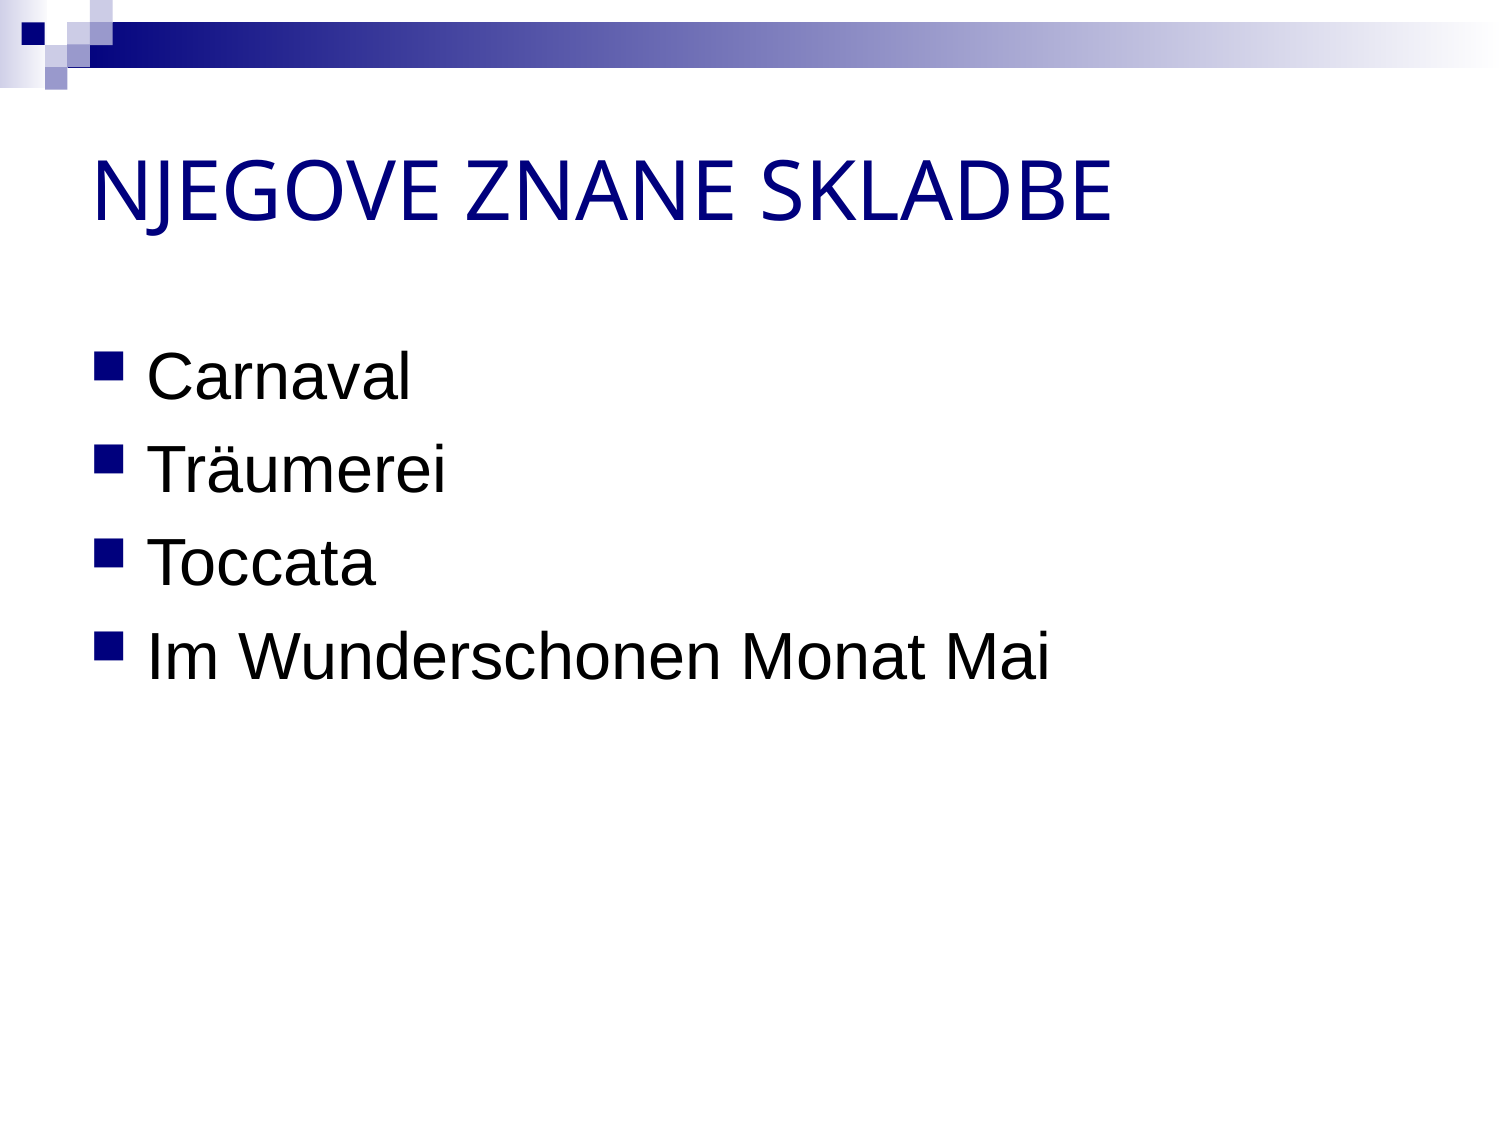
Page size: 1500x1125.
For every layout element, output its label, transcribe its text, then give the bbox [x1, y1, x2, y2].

title NJEGOVE ZNANE SKLADBE [75, 75, 1425, 300]
list Carnaval Träumerei Toccata Im Wunderschonen Monat Mai [75, 324, 1425, 963]
